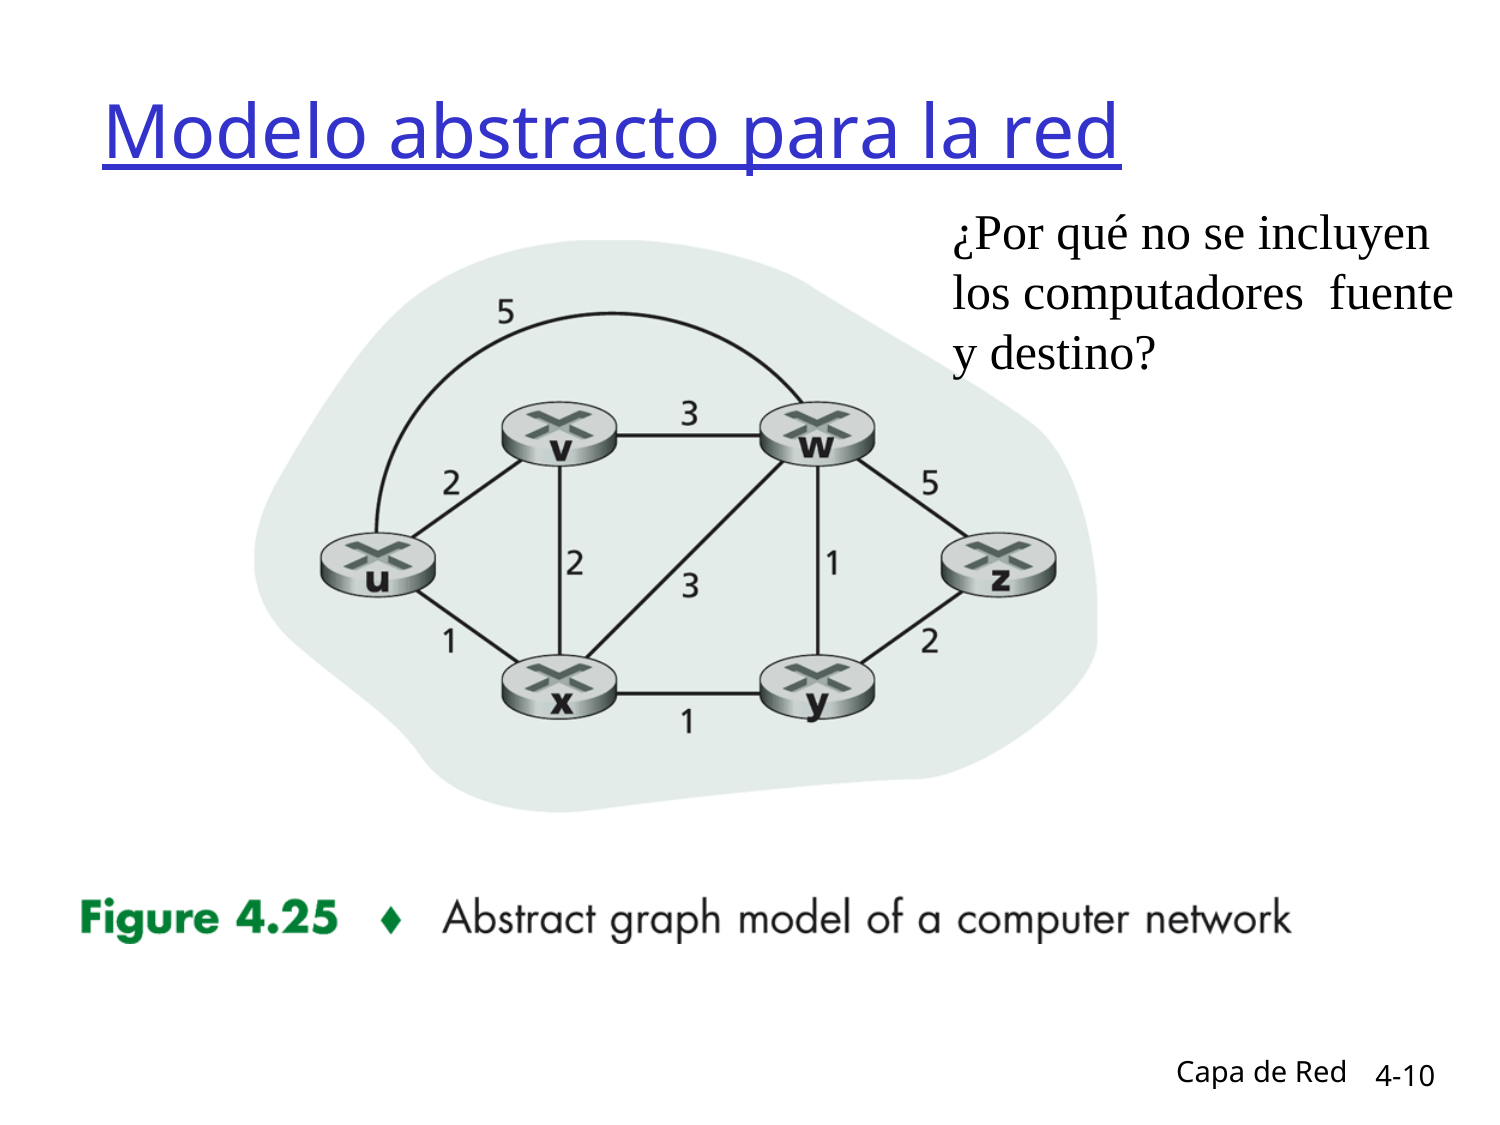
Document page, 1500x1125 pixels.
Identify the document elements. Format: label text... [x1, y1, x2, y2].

picture [81, 239, 1292, 944]
text_box ¿Por qué no se incluyen los computadores fuente y destino? [937, 191, 1473, 387]
title Modelo abstracto para la red [87, 37, 1363, 225]
